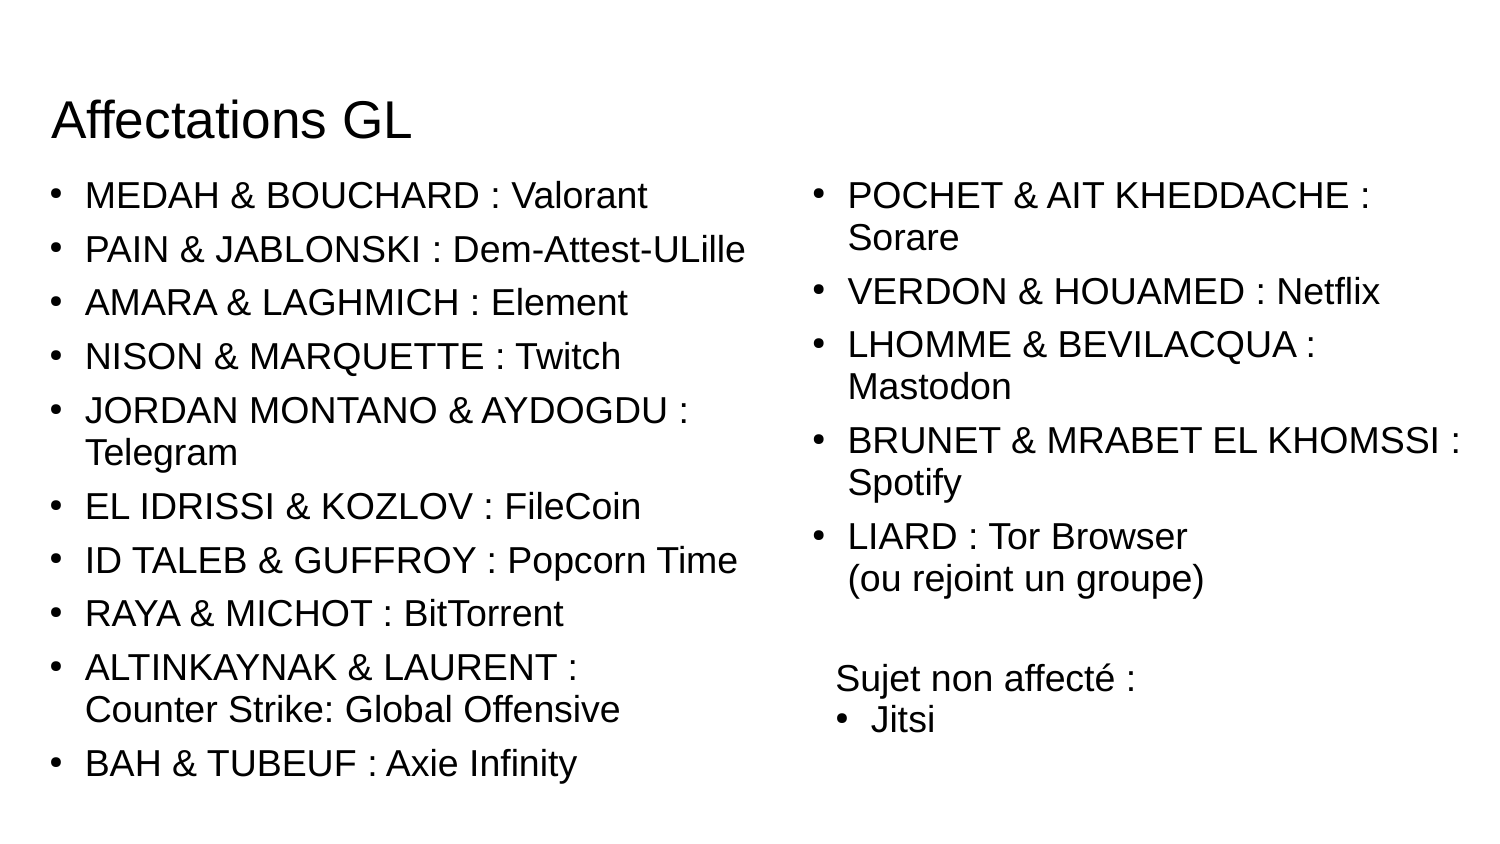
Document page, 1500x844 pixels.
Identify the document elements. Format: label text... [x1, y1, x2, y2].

text_box MEDAH & BOUCHARD : Valorant PAIN & JABLONSKI : Dem-Attest-ULille AMARA & LAGHMICH : Element NISON & MARQUETTE : Twitch JORDAN MONTANO & AYDOGDU : Telegram EL IDRISSI & KOZLOV : FileCoin ID TALEB & GUFFROY : Popcorn Time RAYA & MICHOT : BitTorrent ALTINKAYNAK & LAURENT : Counter Strike: Global Offensive BAH & TUBEUF : Axie Infinity [34, 166, 762, 792]
text_box Sujet non affecté : Jitsi [820, 649, 1152, 749]
title Affectations GL [51, 72, 1449, 167]
text_box POCHET & AIT KHEDDACHE : Sorare VERDON & HOUAMED : Netflix LHOMME & BEVILACQUA : Mastodon BRUNET & MRABET EL KHOMSSI : Spotify LIARD : Tor Browser (ou rejoint un groupe) [797, 166, 1488, 607]
